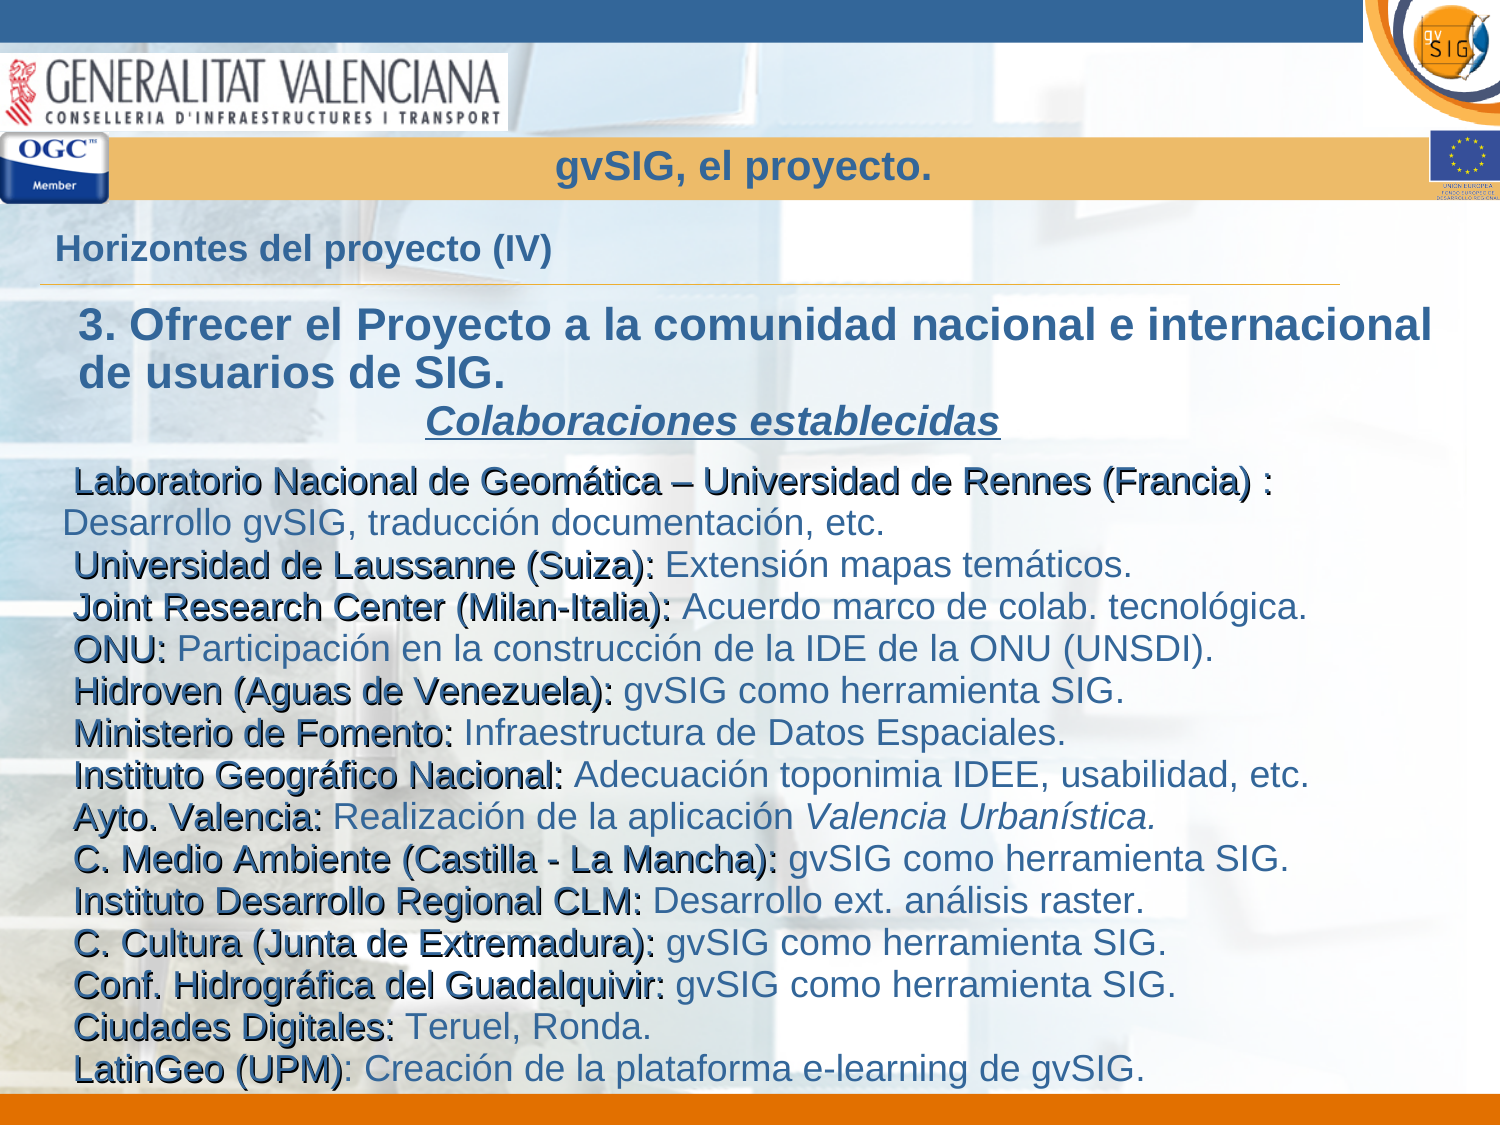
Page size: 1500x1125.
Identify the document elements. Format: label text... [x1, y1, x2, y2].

text_box gvSIG, el proyecto. [0, 137, 1488, 203]
picture [0, 132, 109, 137]
text_box Laboratorio Nacional de Geomática – Universidad de Rennes (Francia) : Desarrollo gvSIG, traducción documentación, etc. Universidad de Laussanne (Suiza): Extensión mapas temáticos. Joint Research Center (Milan-Italia): Acuerdo marco de colab. tecnológica. ONU: Participación en la construcción de la IDE de la ONU (UNSDI). Hidroven (Aguas de Venezuela): gvSIG como herramienta SIG. Ministerio de Fomento: Infraestructura de Datos Espaciales. Instituto Geográfico Nacional: Adecuación toponimia IDEE, usabilidad, etc. Ayto. Valencia: Realización de la aplicación Valencia Urbanística. C. Medio Ambiente (Castilla - La Mancha): gvSIG como herramienta SIG. Instituto Desarrollo Regional CLM: Desarrollo ext. análisis raster. C. Cultura (Junta de Extremadura): gvSIG como herramienta SIG. Conf. Hidrográfica del Guadalquivir: gvSIG como herramienta SIG. Ciudades Digitales: Teruel, Ronda. LatinGeo (UPM): Creación de la plataforma e-learning de gvSIG. [47, 452, 1454, 1098]
picture [1363, 0, 1500, 127]
text_box 3. Ofrecer el Proyecto a la comunidad nacional e internacional de usuarios de SIG. [78, 301, 1448, 404]
picture [0, 53, 508, 131]
text_box Horizontes del proyecto (IV) [40, 221, 691, 283]
text_box Colaboraciones establecidas [425, 404, 1204, 452]
picture [1429, 129, 1500, 200]
